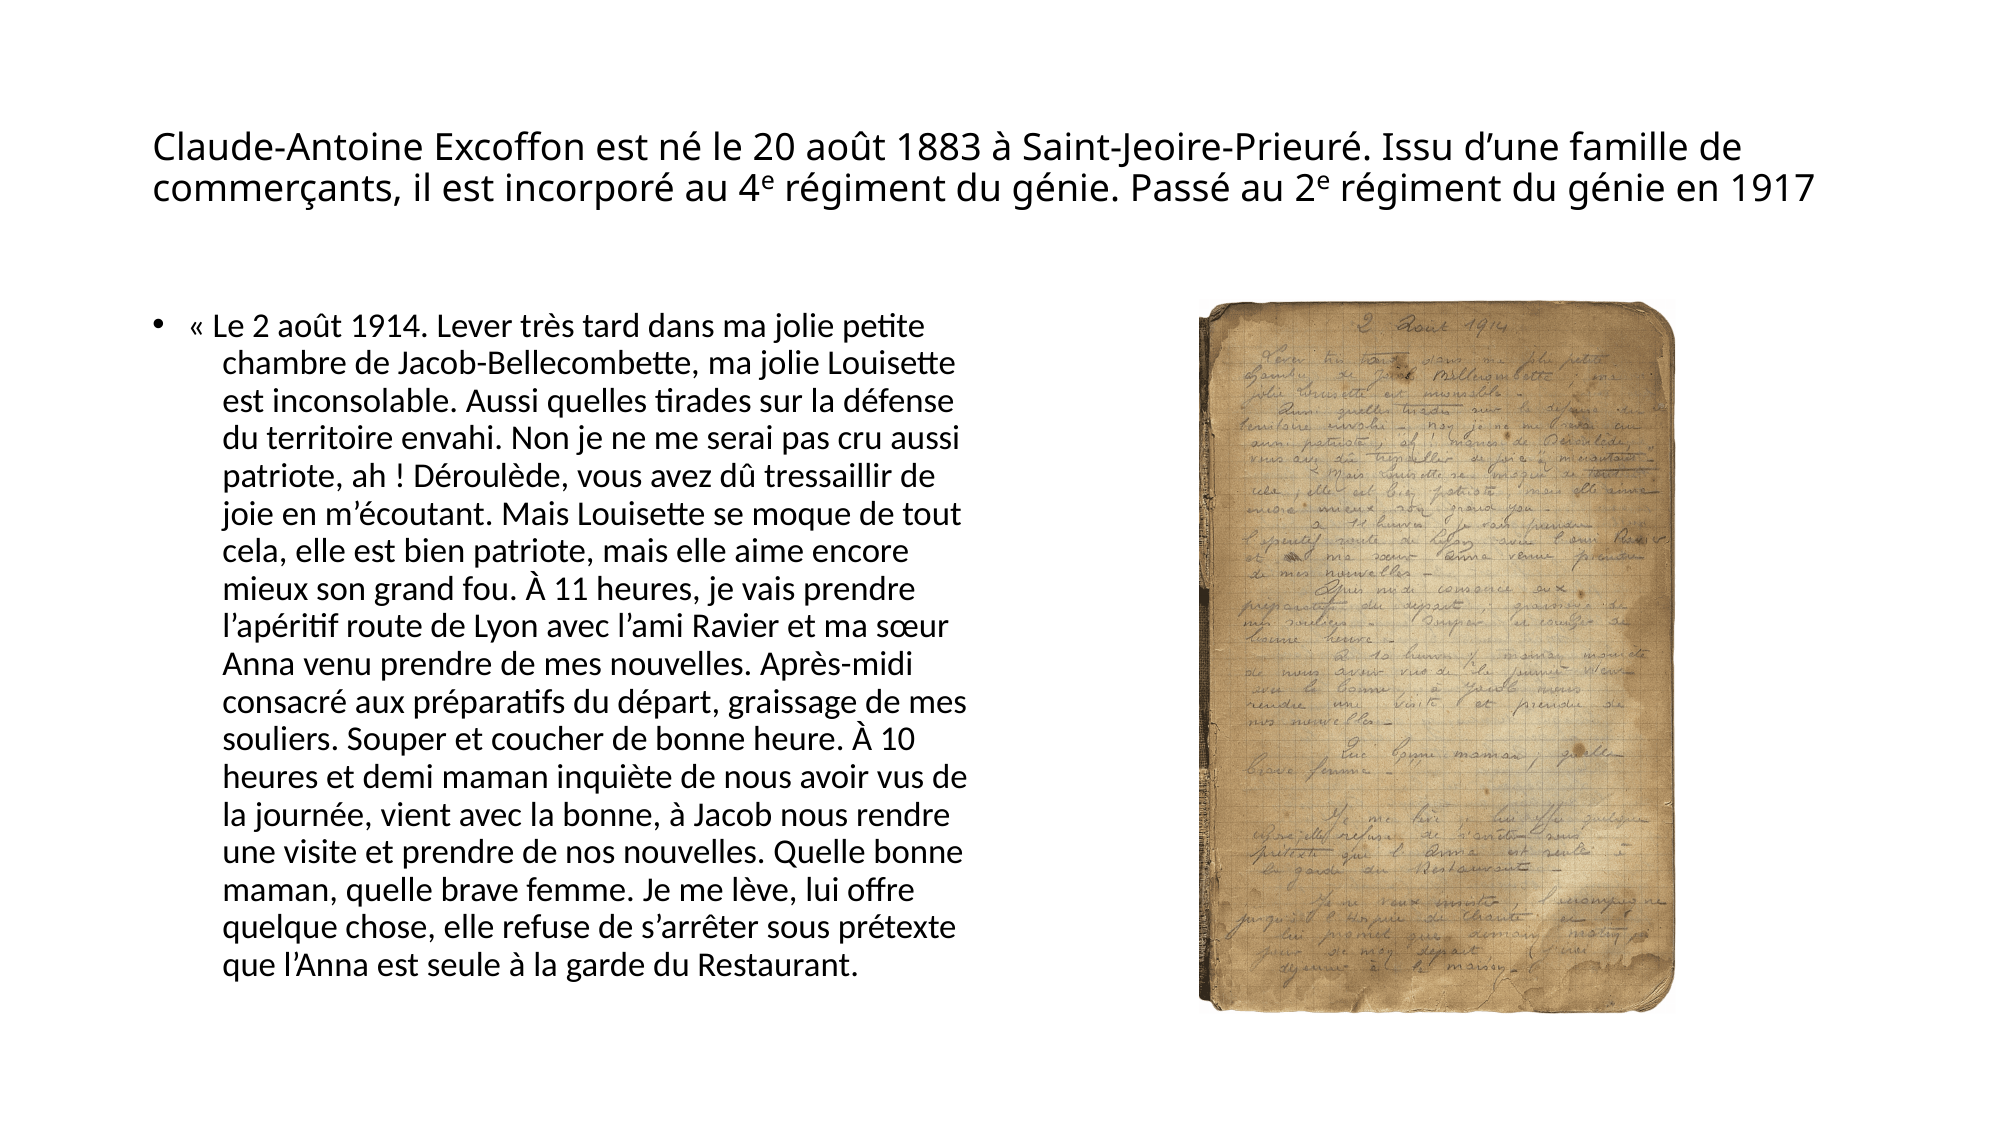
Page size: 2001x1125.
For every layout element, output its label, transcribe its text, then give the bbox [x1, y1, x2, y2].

list « Le 2 août 1914. Lever très tard dans ma jolie petite chambre de Jacob-Bellecombette, ma jolie Louisette est inconsolable. Aussi quelles tirades sur la défense du territoire envahi. Non je ne me serai pas cru aussi patriote, ah ! Déroulède, vous avez dû tressaillir de joie en m’écoutant. Mais Louisette se moque de tout cela, elle est bien patriote, mais elle aime encore mieux son grand fou. À 11 heures, je vais prendre l’apéritif route de Lyon avec l’ami Ravier et ma sœur Anna venu prendre de mes nouvelles. Après-midi consacré aux préparatifs du départ, graissage de mes souliers. Souper et coucher de bonne heure. À 10 heures et demi maman inquiète de nous avoir vus de la journée, vient avec la bonne, à Jacob nous rendre une visite et prendre de nos nouvelles. Quelle bonne maman, quelle brave femme. Je me lève, lui offre quelque chose, elle refuse de s’arrêter sous prétexte que l’Anna est seule à la garde du Restaurant. [137, 299, 988, 1014]
title Claude-Antoine Excoffon est né le 20 août 1883 à Saint-Jeoire-Prieuré. Issu d’une famille de commerçants, il est incorporé au 4e régiment du génie. Passé au 2e régiment du génie en 1917 [137, 59, 1863, 278]
picture [1199, 299, 1676, 1014]
